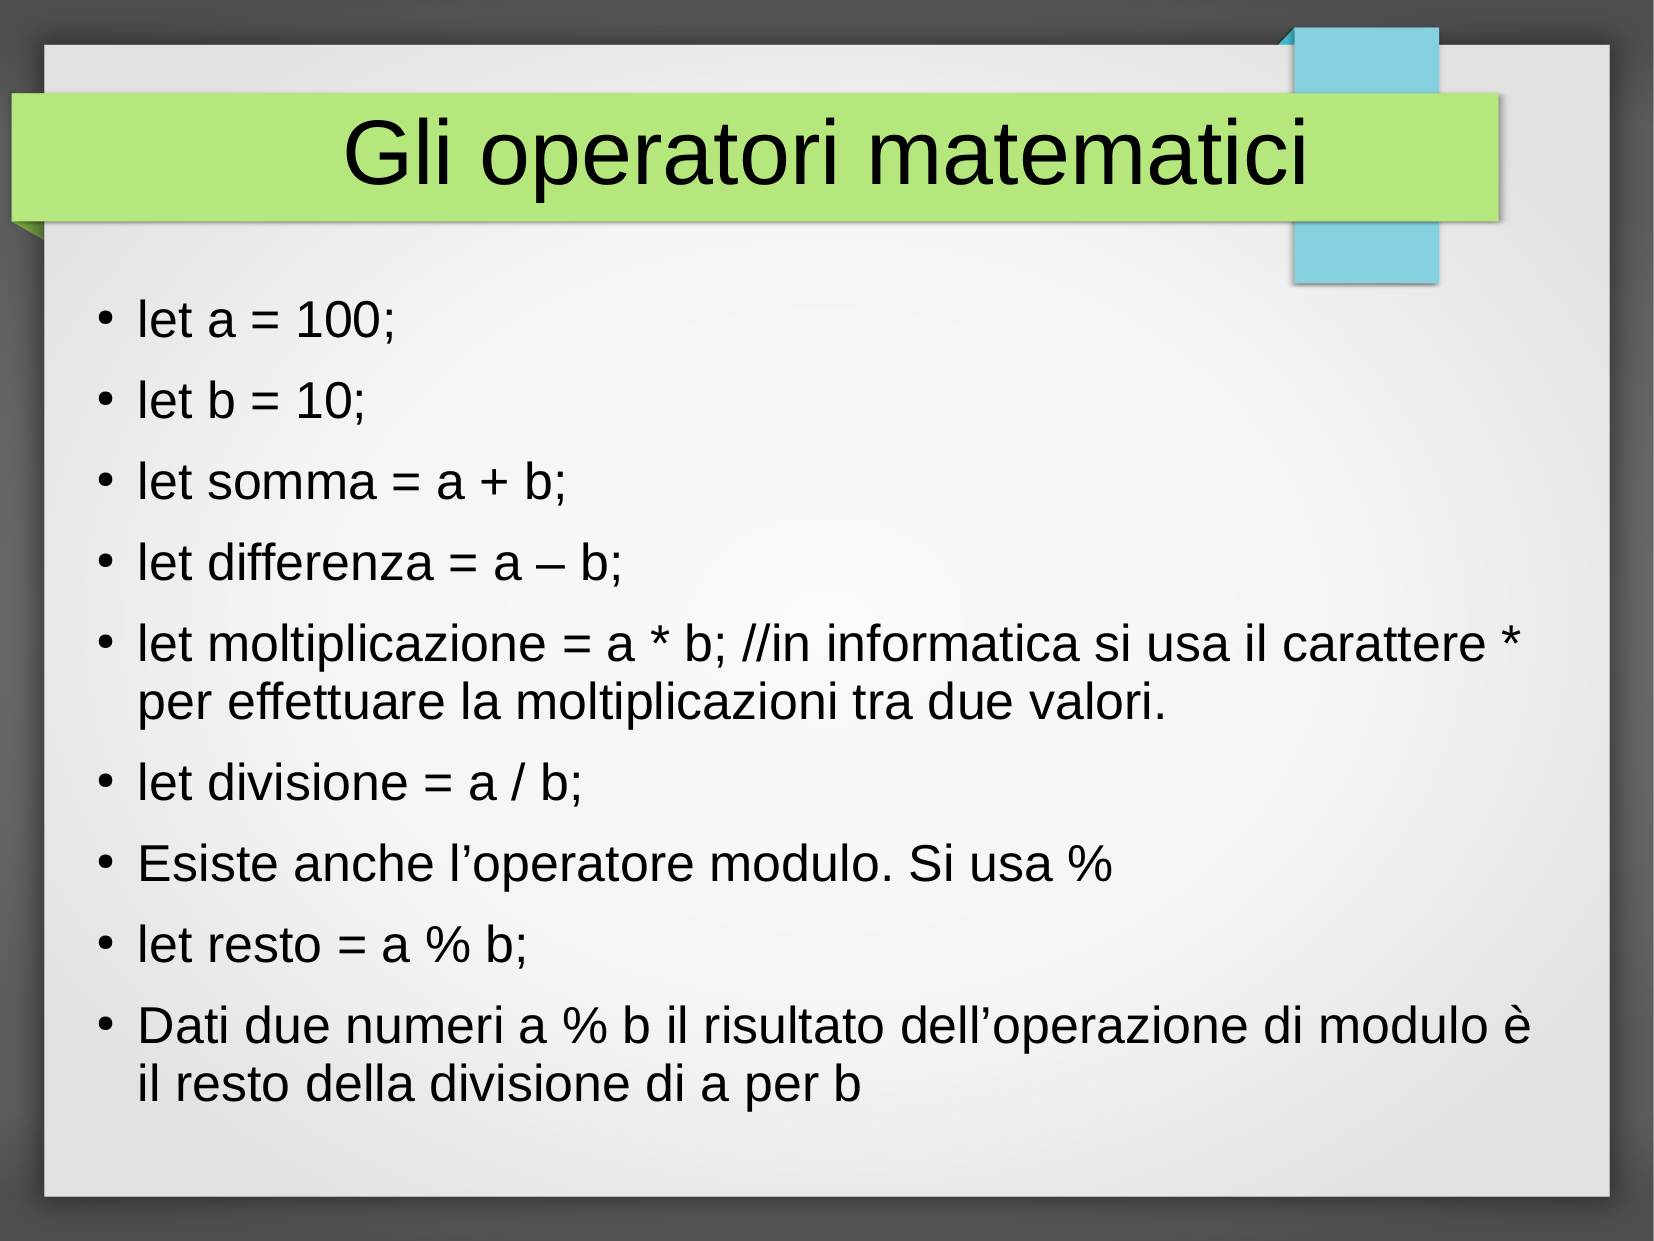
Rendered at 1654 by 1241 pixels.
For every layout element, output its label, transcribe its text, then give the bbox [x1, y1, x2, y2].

title Gli operatori matematici [82, 49, 1571, 257]
picture [0, 0, 1654, 1241]
list let a = 100; let b = 10; let somma = a + b; let differenza = a – b; let moltiplicazione = a * b; //in informatica si usa il carattere * per effettuare la moltiplicazioni tra due valori. let divisione = a / b; Esiste anche l’operatore modulo. Si usa % let resto = a % b; Dati due numeri a % b il risultato dell’operazione di modulo è il resto della divisione di a per b [82, 290, 1571, 1123]
